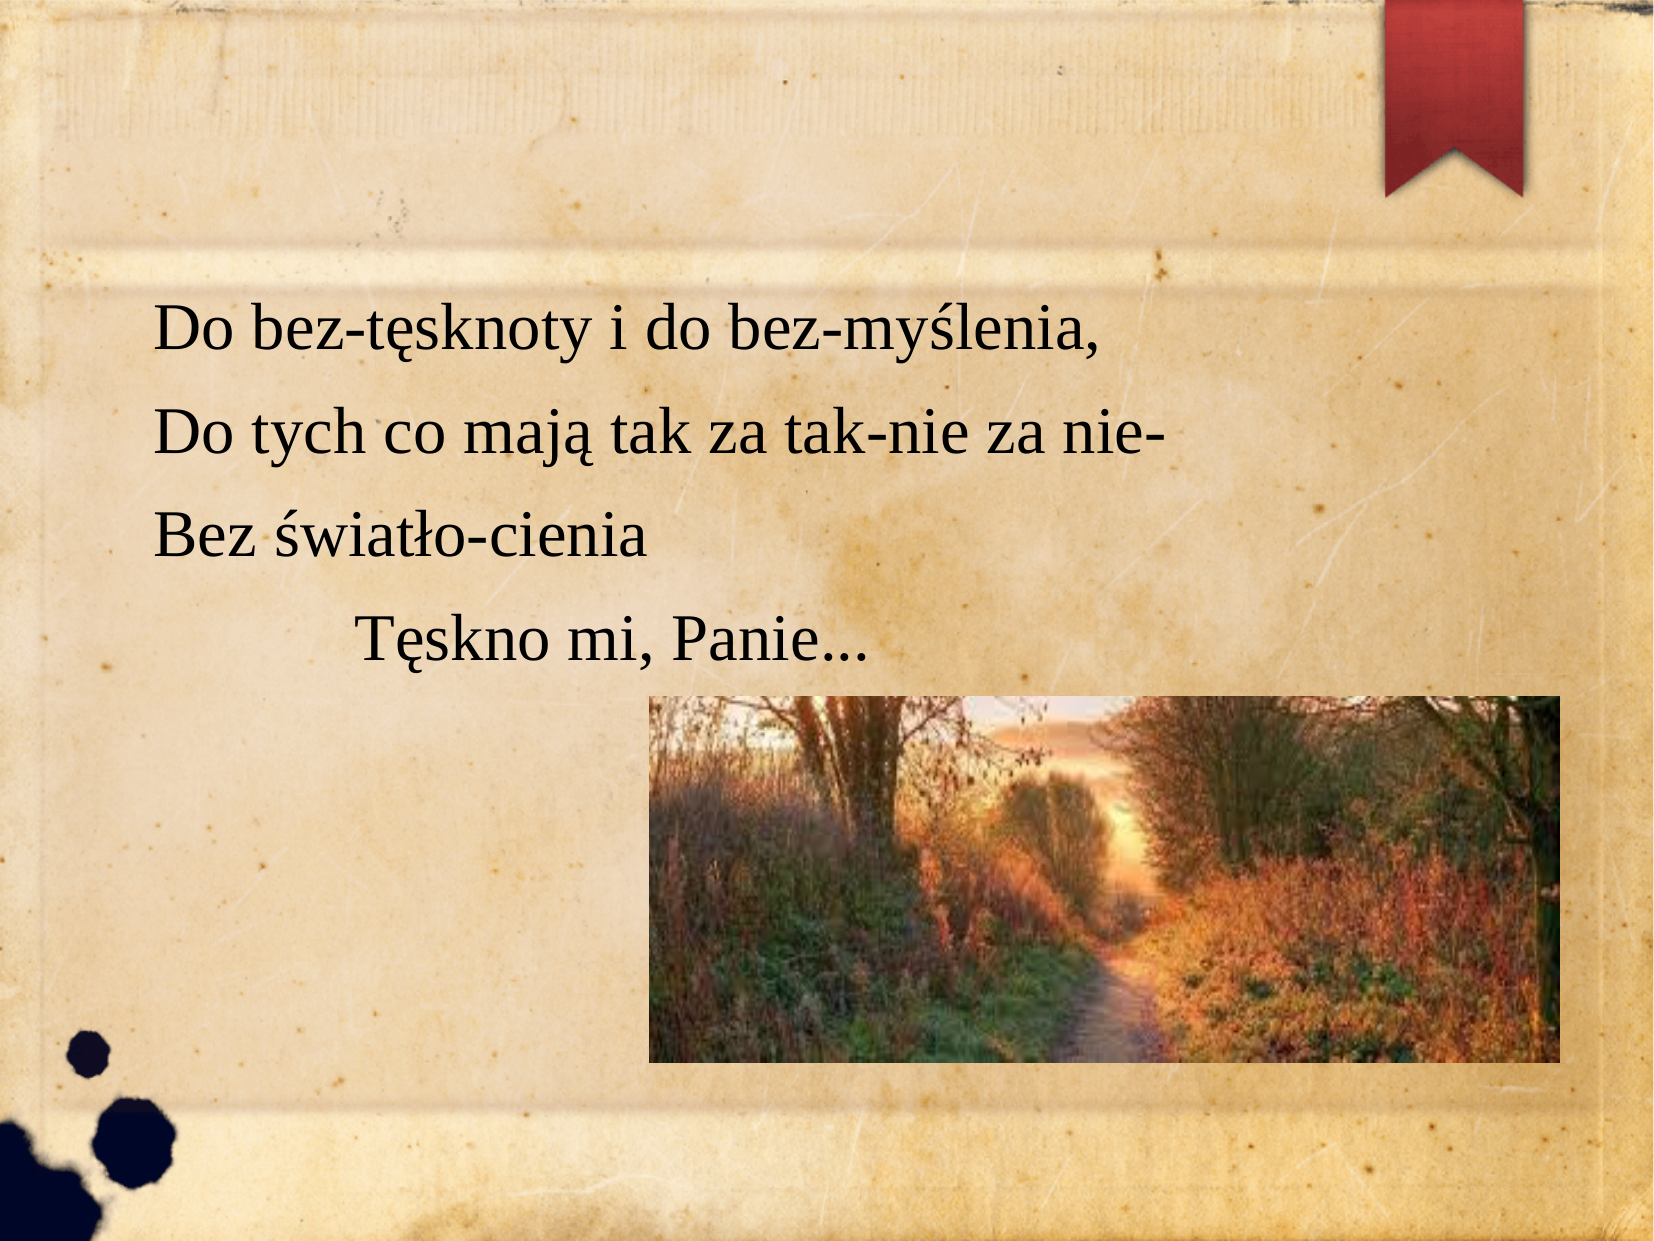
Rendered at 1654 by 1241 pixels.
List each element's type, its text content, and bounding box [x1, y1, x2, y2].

picture [0, 0, 1654, 1241]
list Do bez-tęsknoty i do bez-myślenia, Do tych co mają tak za tak-nie za nie- Bez światło-cienia Tęskno mi, Panie... [82, 290, 1538, 1010]
